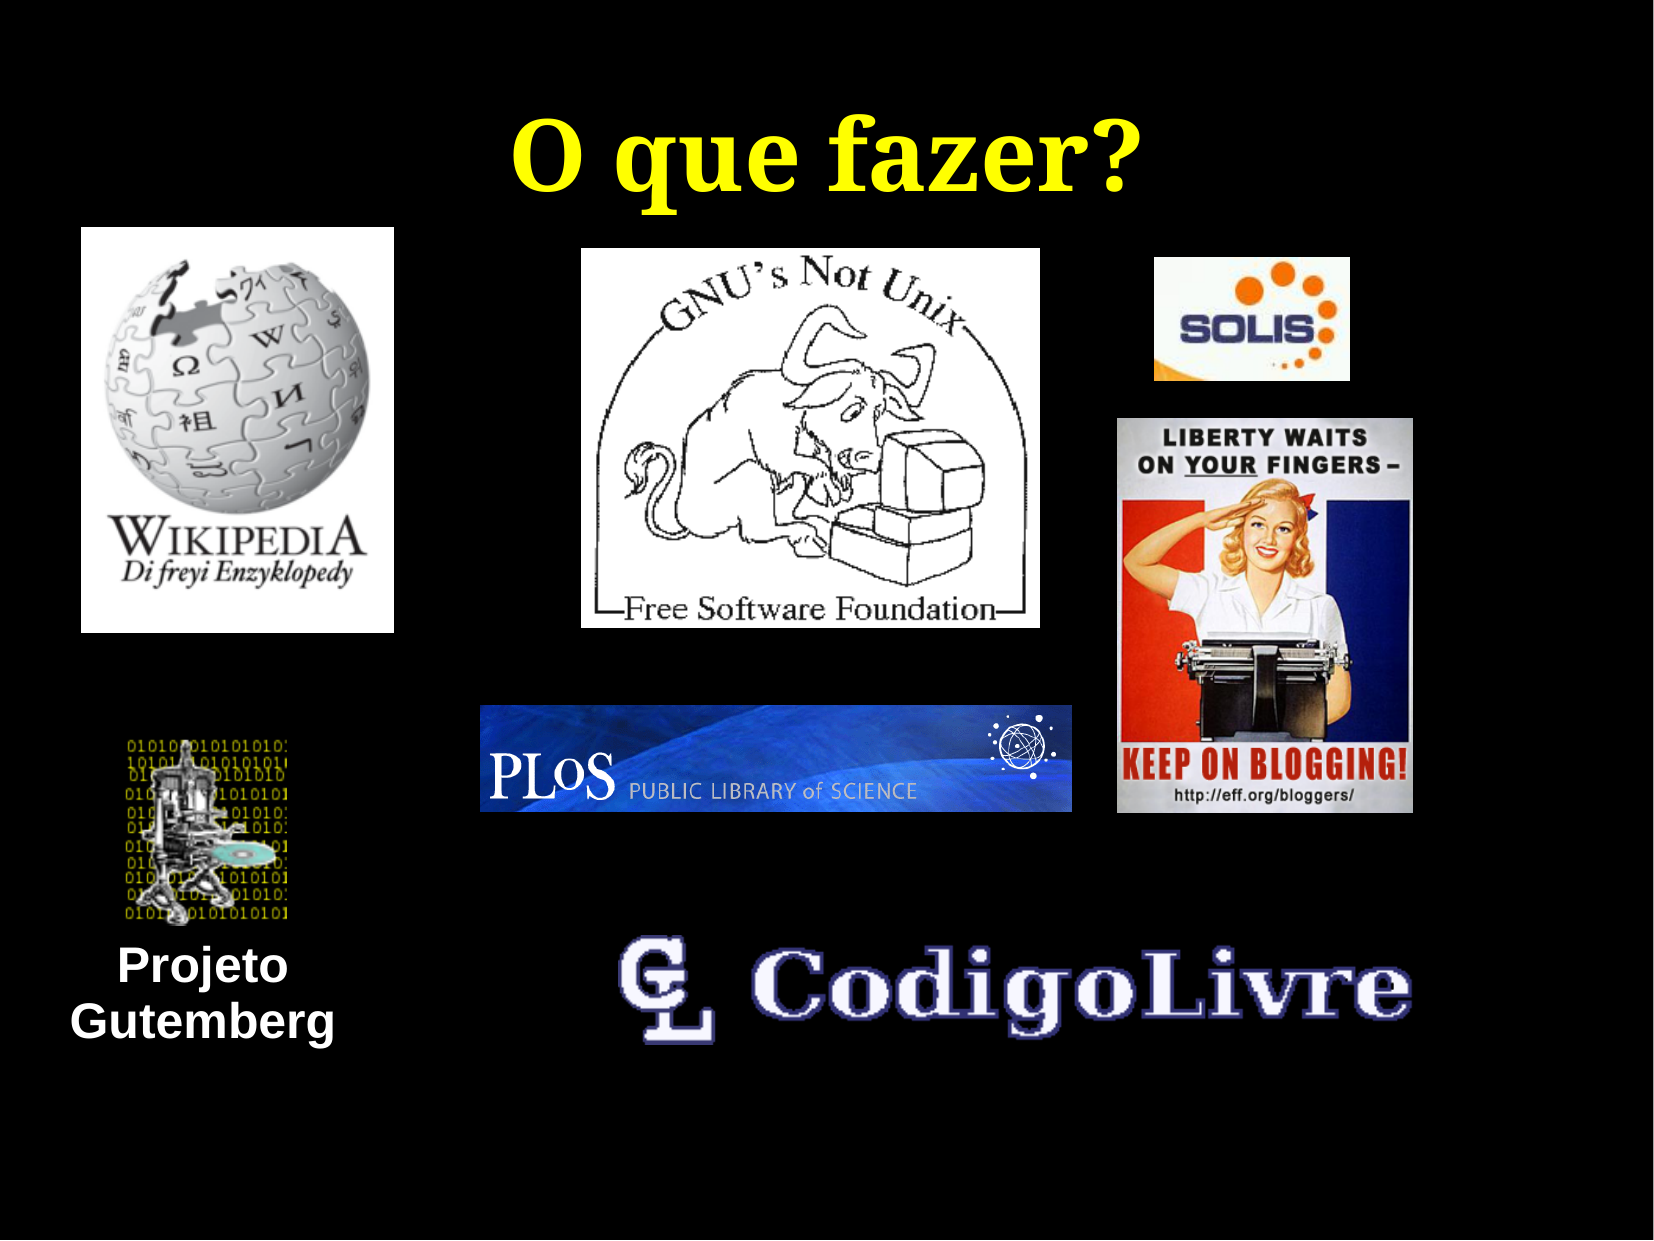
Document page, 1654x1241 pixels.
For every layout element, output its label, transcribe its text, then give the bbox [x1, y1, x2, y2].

picture [124, 738, 287, 926]
picture [480, 705, 1072, 812]
title O que fazer? [82, 49, 1571, 257]
text_box Projeto Gutemberg [69, 937, 337, 1050]
picture [618, 935, 1444, 1045]
picture [581, 248, 1040, 629]
picture [81, 227, 394, 633]
picture [1154, 257, 1350, 381]
picture [1117, 418, 1413, 813]
